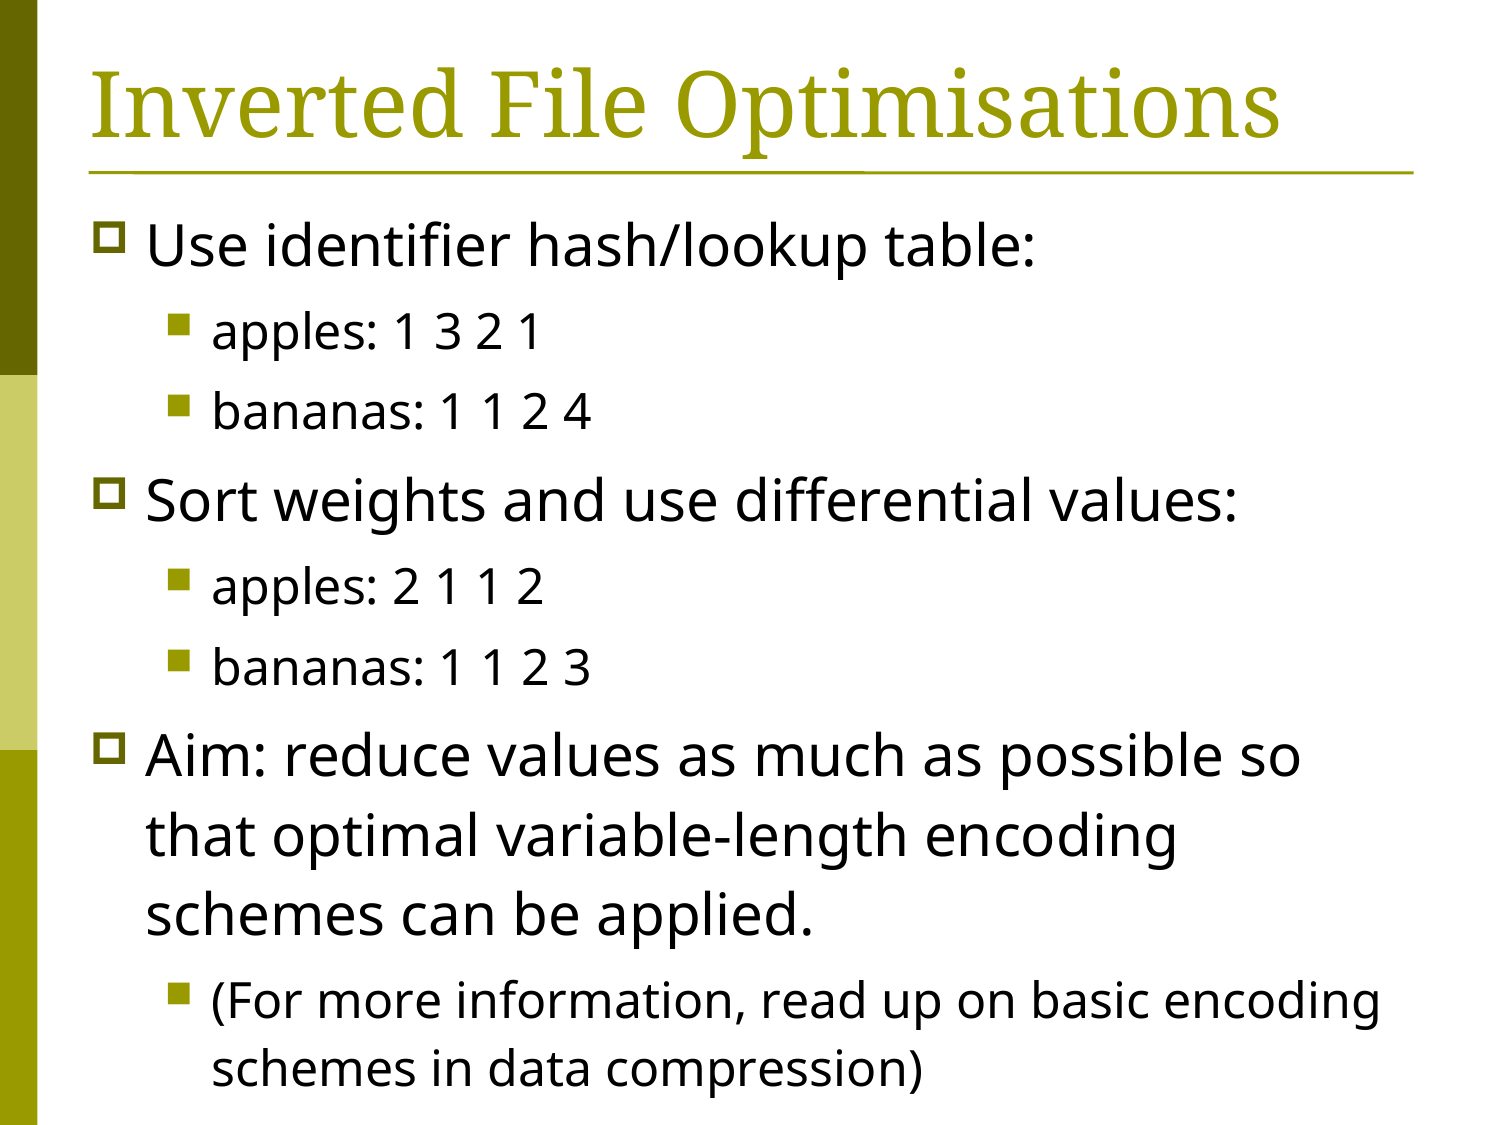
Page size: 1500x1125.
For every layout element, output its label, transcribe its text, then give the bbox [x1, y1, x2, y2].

title Inverted File Optimisations [75, 45, 1426, 173]
list Use identifier hash/lookup table: apples: 1 3 2 1 bananas: 1 1 2 4 Sort weights and use differential values: apples: 2 1 1 2 bananas: 1 1 2 3 Aim: reduce values as much as possible so that optimal variable-length encoding schemes can be applied. (For more information, read up on basic encoding schemes in data compression)‏ [75, 196, 1426, 1024]
